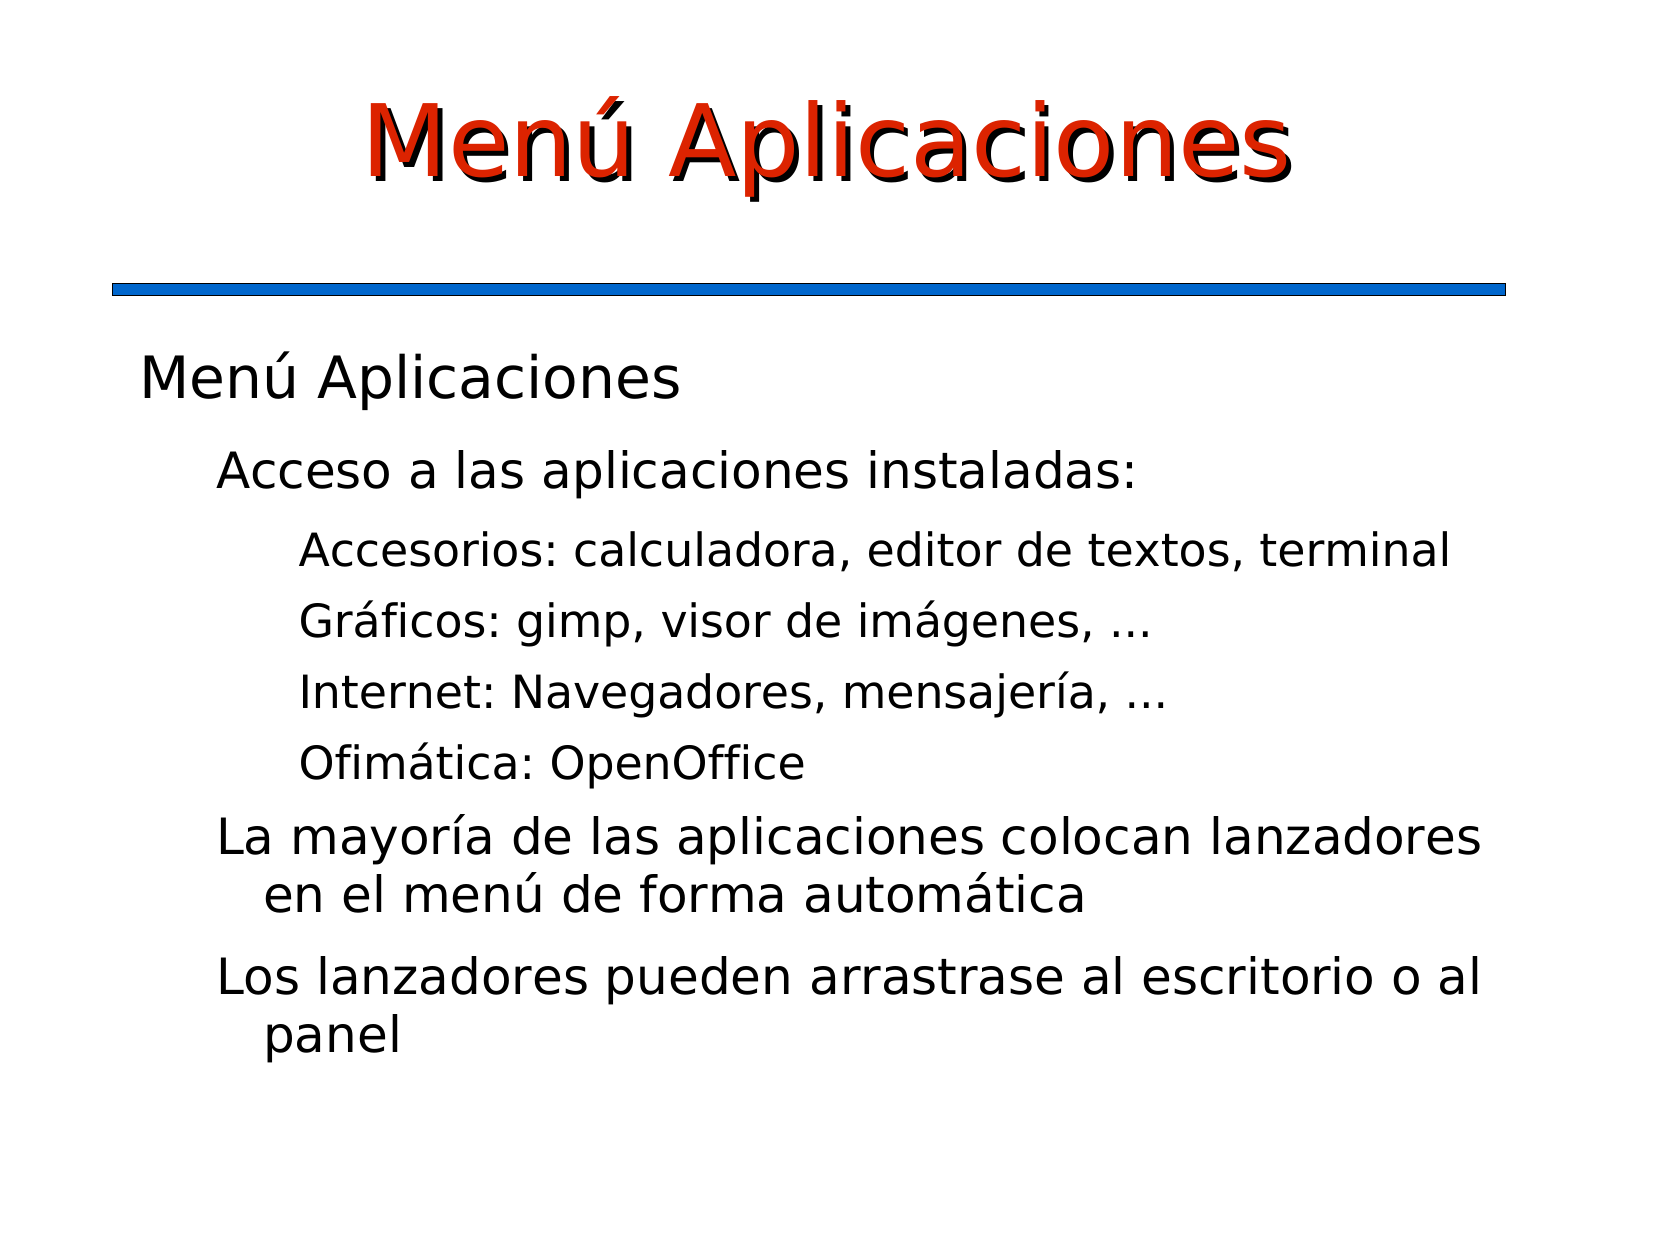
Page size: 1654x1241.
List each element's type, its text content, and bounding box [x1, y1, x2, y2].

title Menú Aplicaciones [121, 37, 1534, 246]
list Menú Aplicaciones Acceso a las aplicaciones instaladas: Accesorios: calculadora, editor de textos, terminal Gráficos: gimp, visor de imágenes, ... Internet: Navegadores, mensajería, ... Ofimática: OpenOffice La mayoría de las aplicaciones colocan lanzadores en el menú de forma automática Los lanzadores pueden arrastrase al escritorio o al panel [121, 344, 1534, 1127]
